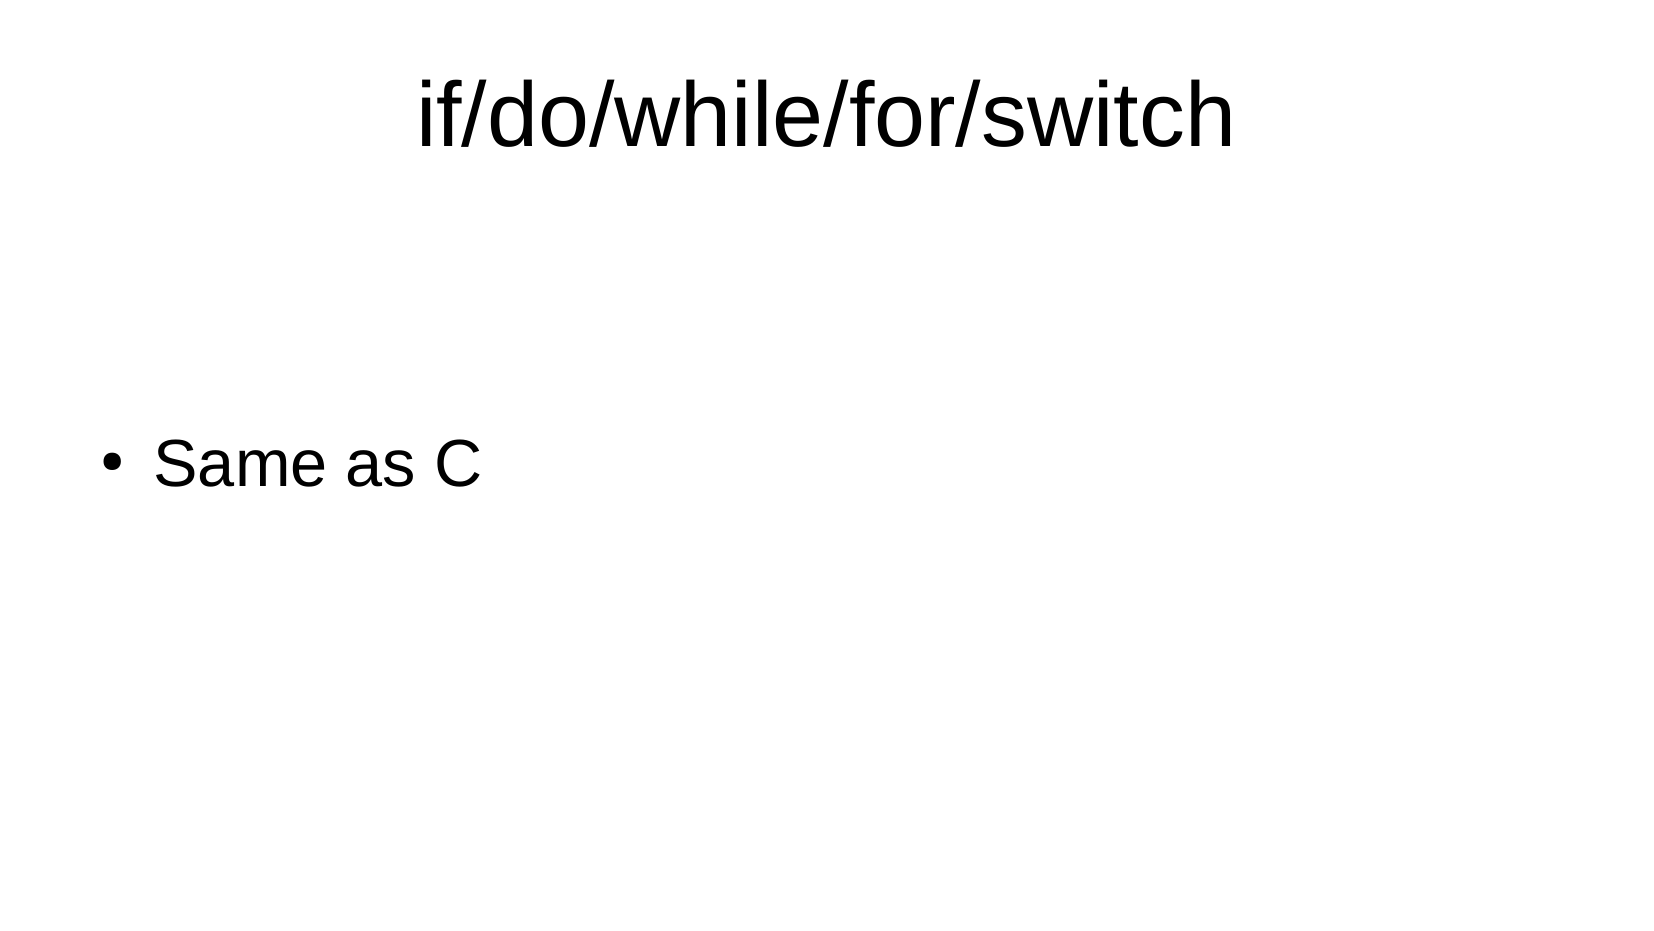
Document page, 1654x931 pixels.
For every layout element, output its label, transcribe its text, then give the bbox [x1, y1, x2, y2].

title if/do/while/for/switch [82, 37, 1571, 193]
list Same as C [82, 217, 1571, 758]
